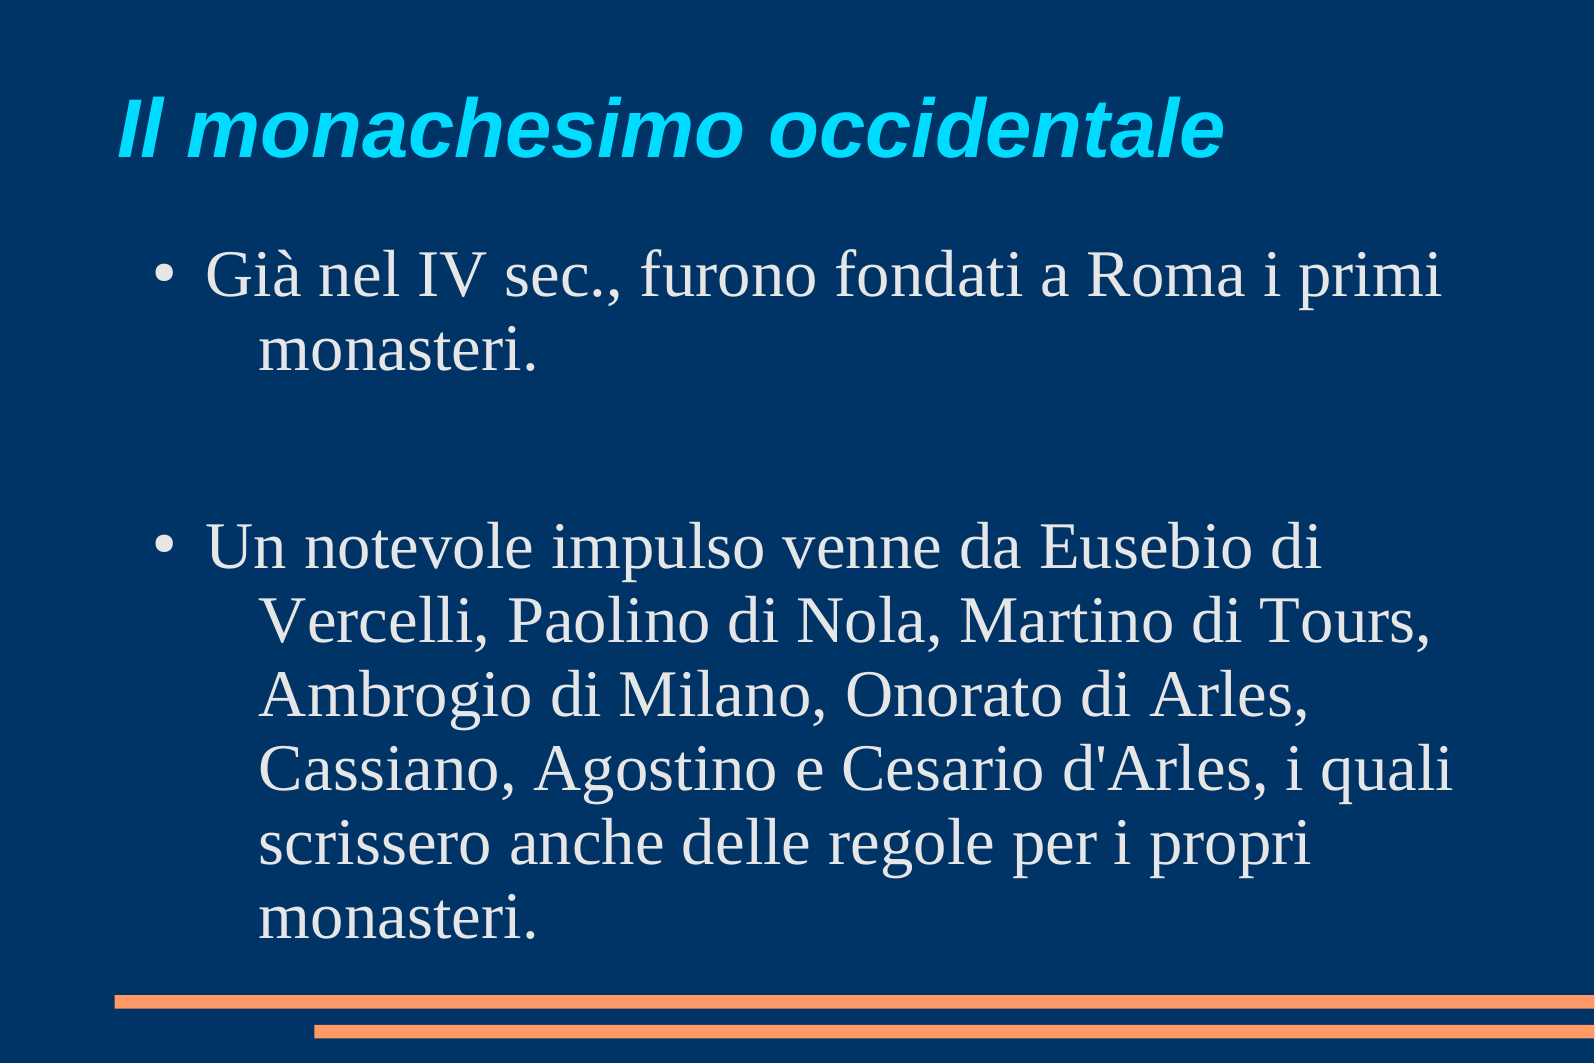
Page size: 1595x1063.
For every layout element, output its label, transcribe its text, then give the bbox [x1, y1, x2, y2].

list Già nel IV sec., furono fondati a Roma i primi monasteri. Un notevole impulso venne da Eusebio di Vercelli, Paolino di Nola, Martino di Tours, Ambrogio di Milano, Onorato di Arles, Cassiano, Agostino e Cesario d'Arles, i quali scrissero anche delle regole per i propri monasteri. [117, 237, 1505, 954]
title Il monachesimo occidentale [117, 39, 1479, 218]
